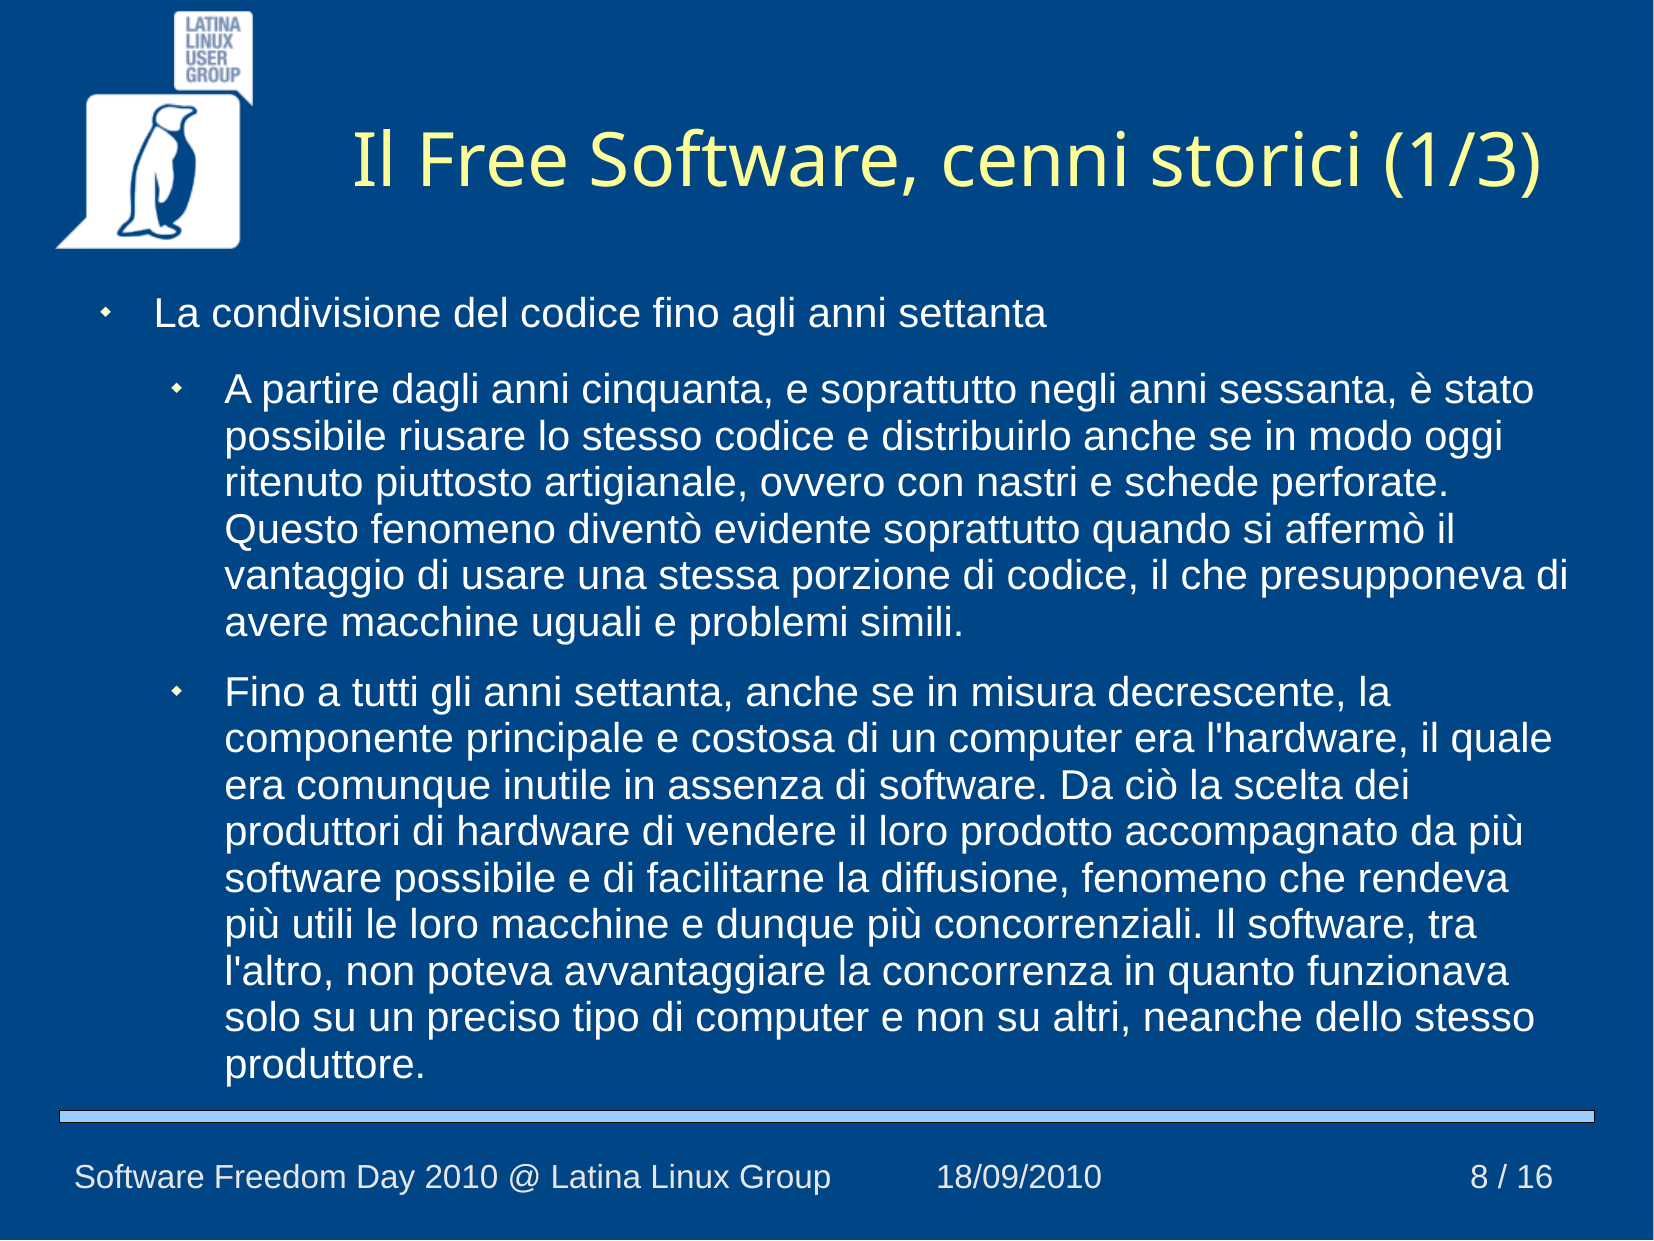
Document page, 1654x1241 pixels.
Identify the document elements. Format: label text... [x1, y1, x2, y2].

list La condivisione del codice fino agli anni settanta A partire dagli anni cinquanta, e soprattutto negli anni sessanta, è stato possibile riusare lo stesso codice e distribuirlo anche se in modo oggi ritenuto piuttosto artigianale, ovvero con nastri e schede perforate. Questo fenomeno diventò evidente soprattutto quando si affermò il vantaggio di usare una stessa porzione di codice, il che presupponeva di avere macchine uguali e problemi simili. Fino a tutti gli anni settanta, anche se in misura decrescente, la componente principale e costosa di un computer era l'hardware, il quale era comunque inutile in assenza di software. Da ciò la scelta dei produttori di hardware di vendere il loro prodotto accompagnato da più software possibile e di facilitarne la diffusione, fenomeno che rendeva più utili le loro macchine e dunque più concorrenziali. Il software, tra l'altro, non poteva avvantaggiare la concorrenza in quanto funzionava solo su un preciso tipo di computer e non su altri, neanche dello stesso produttore. [82, 290, 1571, 1094]
picture [43, 0, 266, 262]
title Il Free Software, cenni storici (1/3) [324, 51, 1571, 264]
